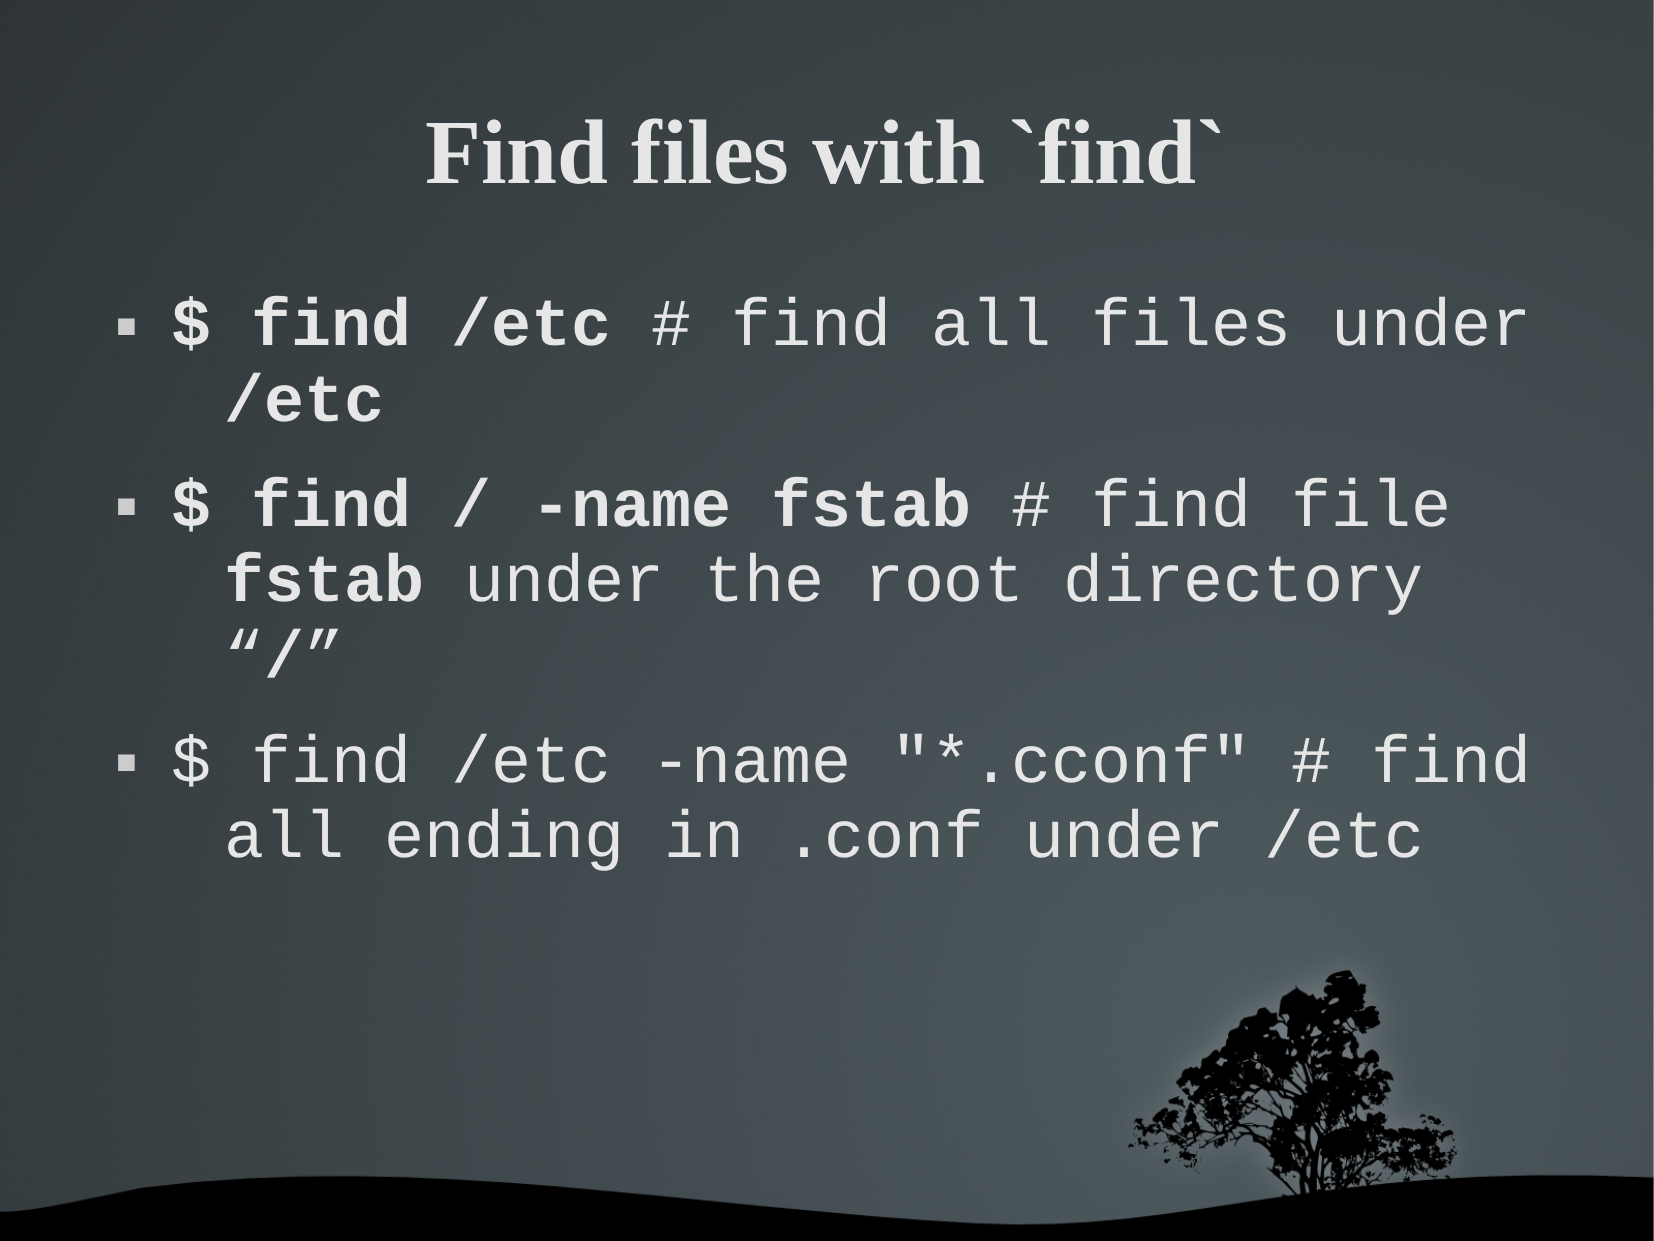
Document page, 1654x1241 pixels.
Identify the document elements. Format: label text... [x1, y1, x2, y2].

picture [0, 0, 1654, 1241]
list $ find /etc # find all files under /etc $ find / -name fstab # find file fstab under the root directory “/” $ find /etc -name "*.cconf" # find all ending in .conf under /etc [82, 290, 1571, 1109]
title Find files with `find` [82, 49, 1571, 257]
